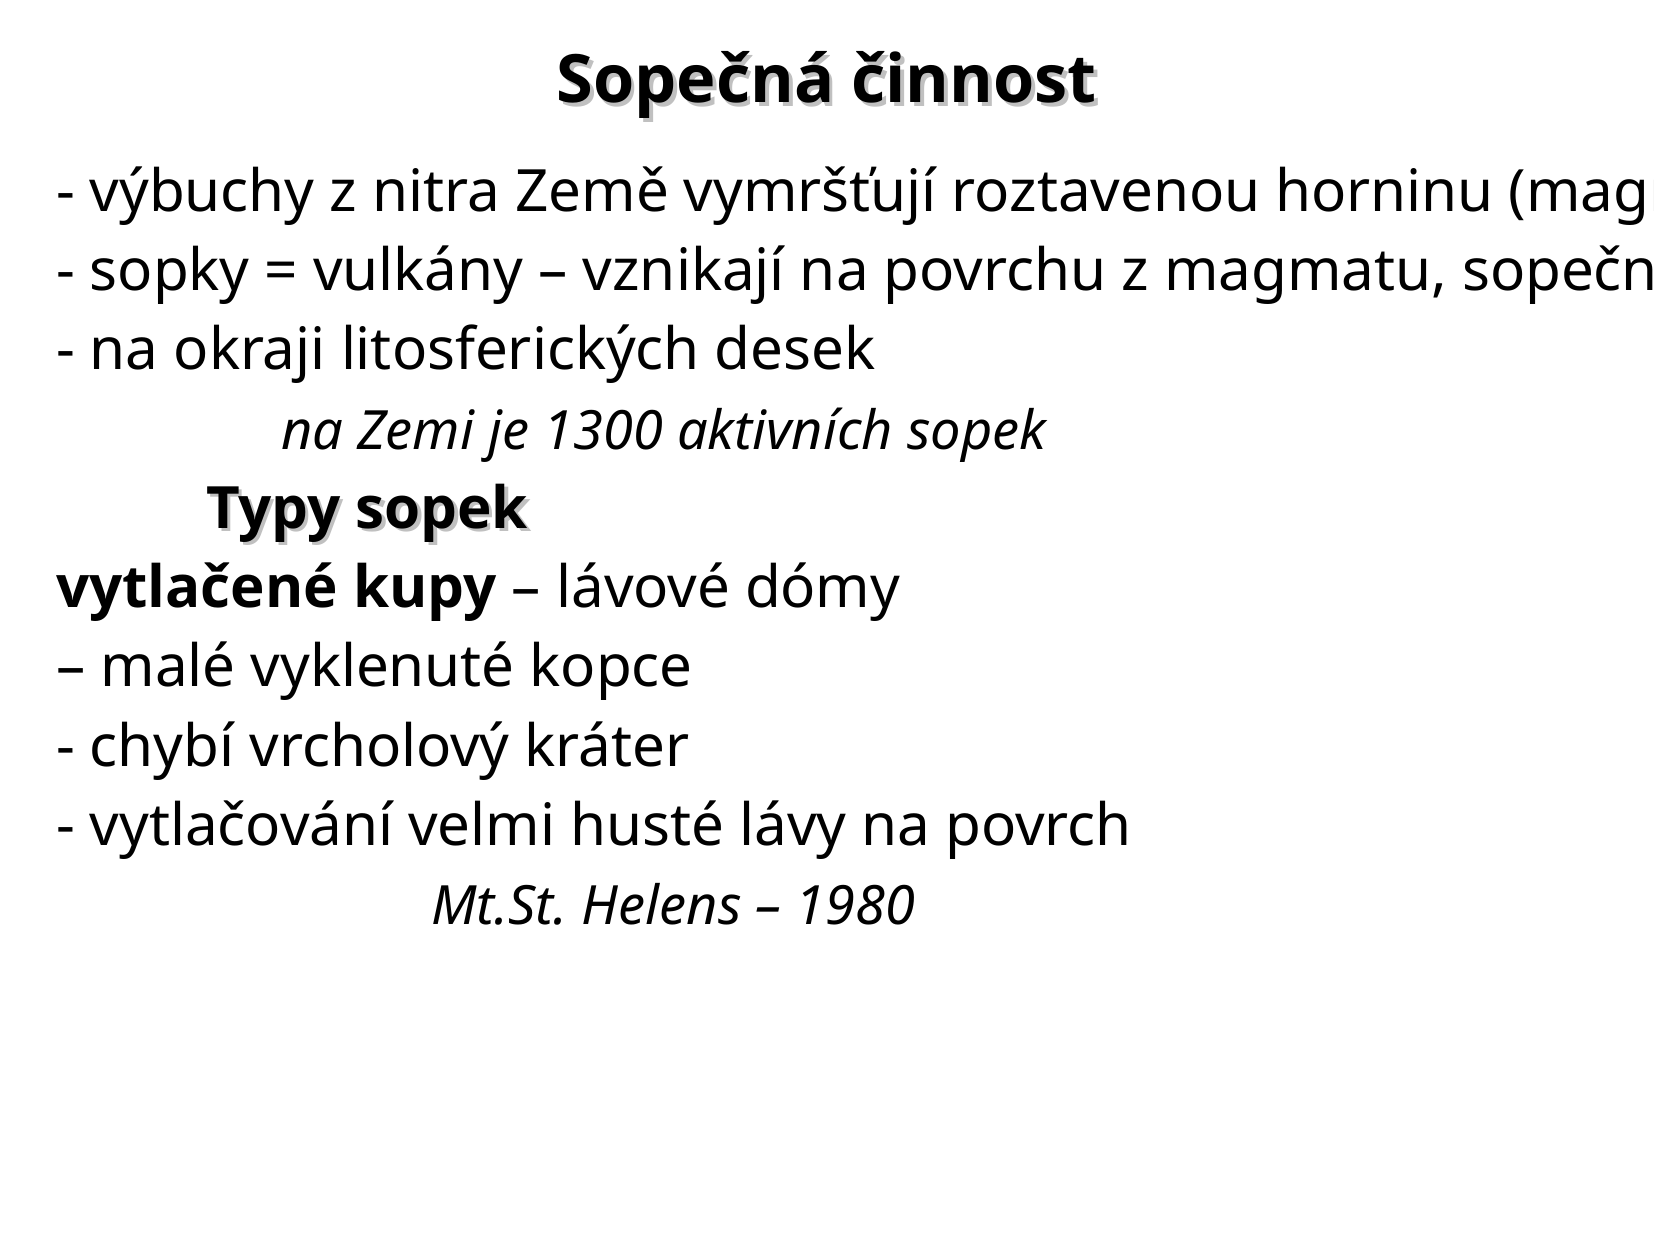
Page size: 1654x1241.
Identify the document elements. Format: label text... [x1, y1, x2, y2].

text_box Sopečná činnost [29, 23, 1625, 132]
text_box - výbuchy z nitra Země vymršťují roztavenou horninu (magma) - sopky = vulkány – vznikají na povrchu z magmatu, sopečného popele a dalších sopečných vyvrženin - na okraji litosferických desek na Zemi je 1300 aktivních sopek Typy sopek vytlačené kupy – lávové dómy – malé vyklenuté kopce - chybí vrcholový kráter - vytlačování velmi husté lávy na povrch Mt.St. Helens – 1980 [41, 141, 1625, 1135]
